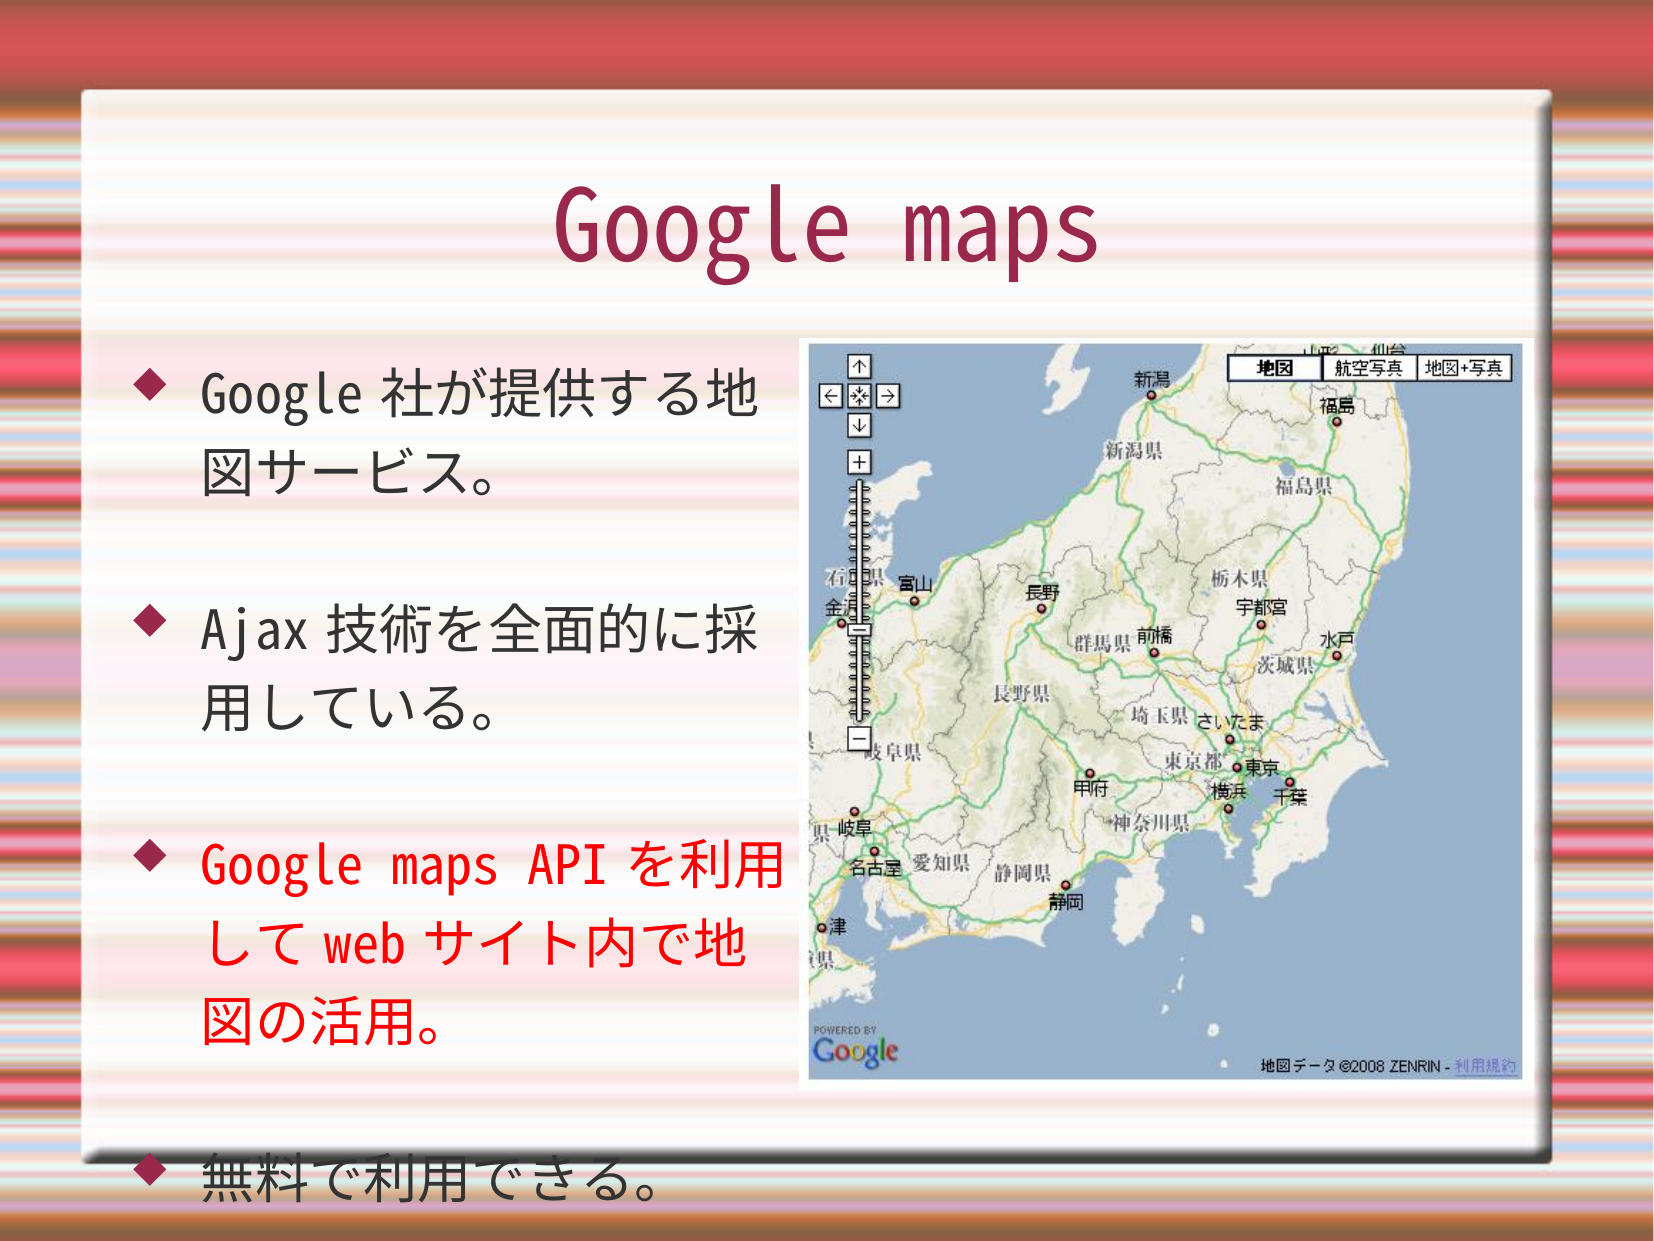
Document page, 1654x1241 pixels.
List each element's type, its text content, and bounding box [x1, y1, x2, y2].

list Google社が提供する地図サービス。 Ajax技術を全面的に採用している。 Google maps APIを利用してwebサイト内で地図の活用。 無料で利用できる。 [118, 350, 798, 1133]
picture [0, 0, 1654, 1241]
title Google maps [121, 114, 1534, 322]
